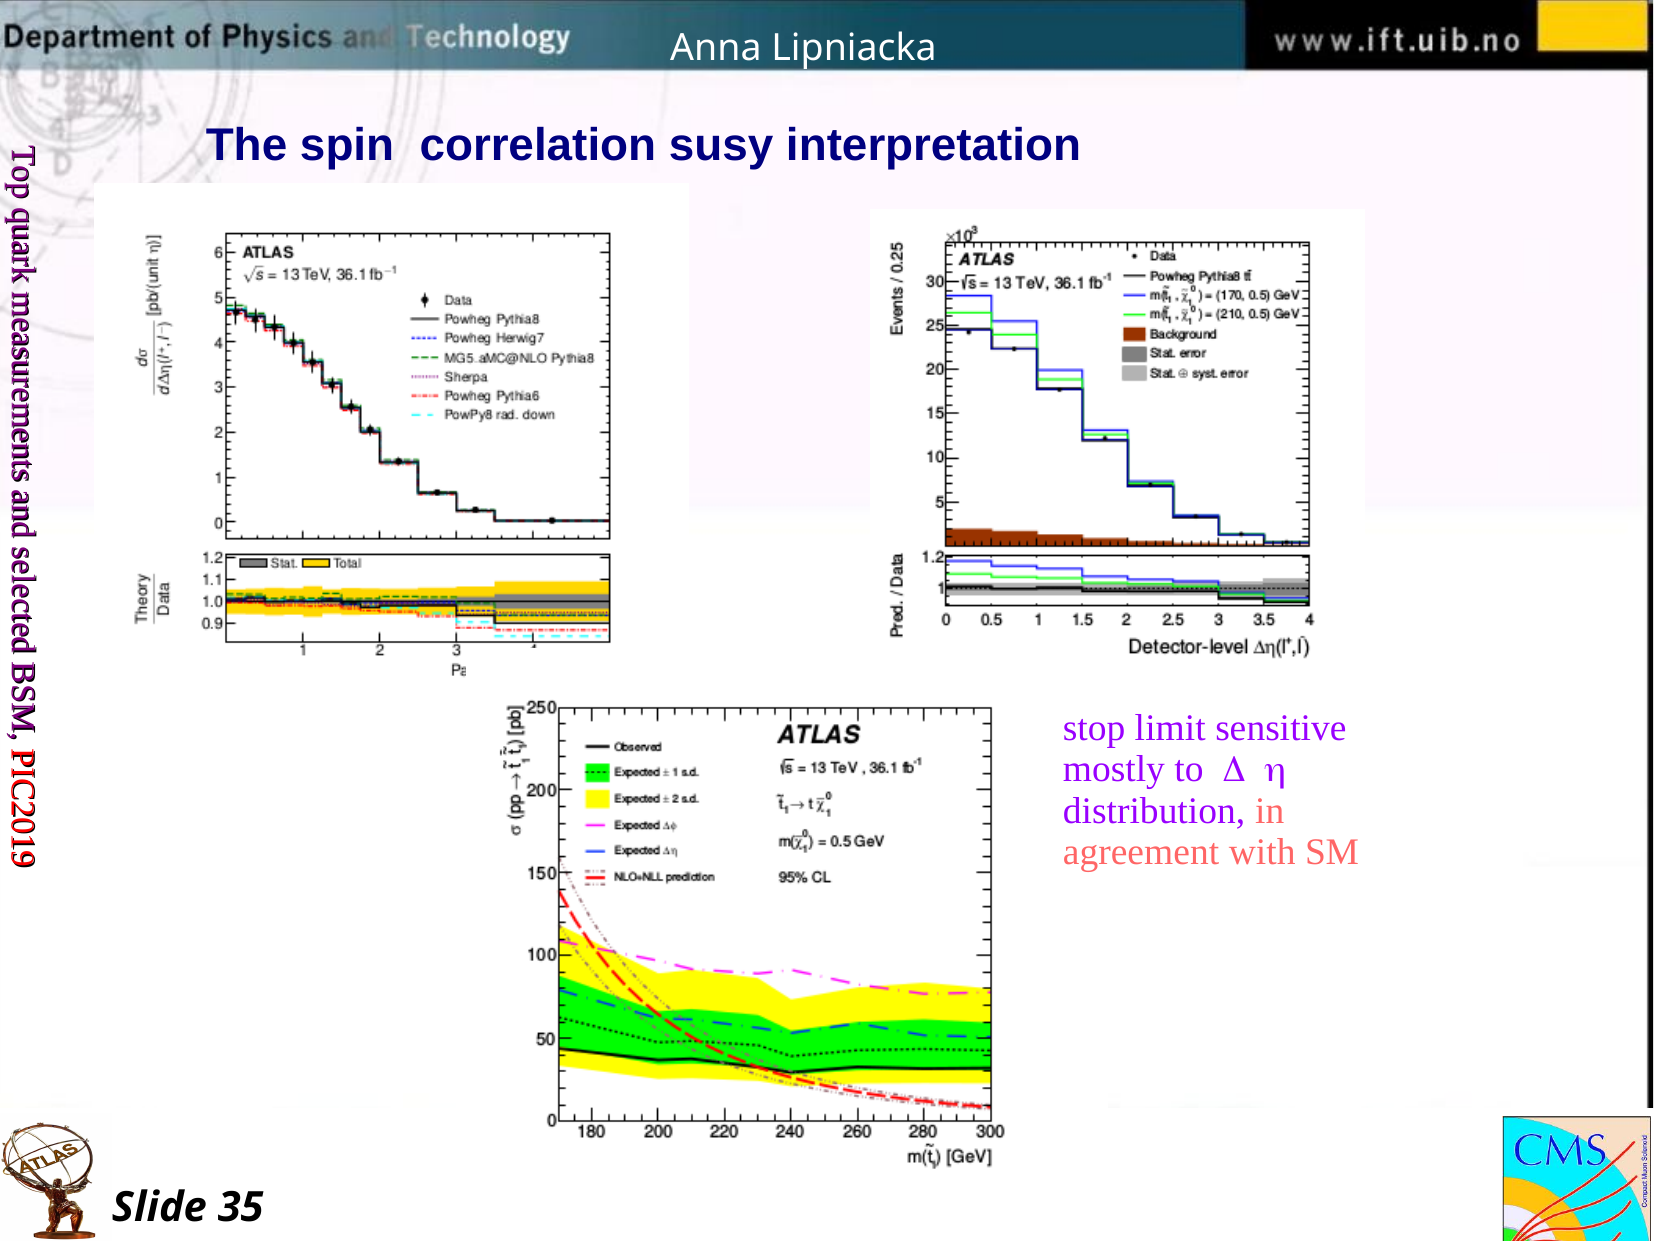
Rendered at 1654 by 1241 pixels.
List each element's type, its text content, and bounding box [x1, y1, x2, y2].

text_box stop limit sensitive mostly to D h distribution, in agreement with SM [1062, 706, 1399, 892]
title The spin correlation susy interpretation [0, 41, 1356, 249]
picture [0, 1113, 112, 1241]
text_box Slide 35 [111, 1177, 244, 1232]
picture [1502, 1116, 1651, 1241]
picture [0, 0, 1654, 1205]
text_box [85, 85, 1508, 572]
